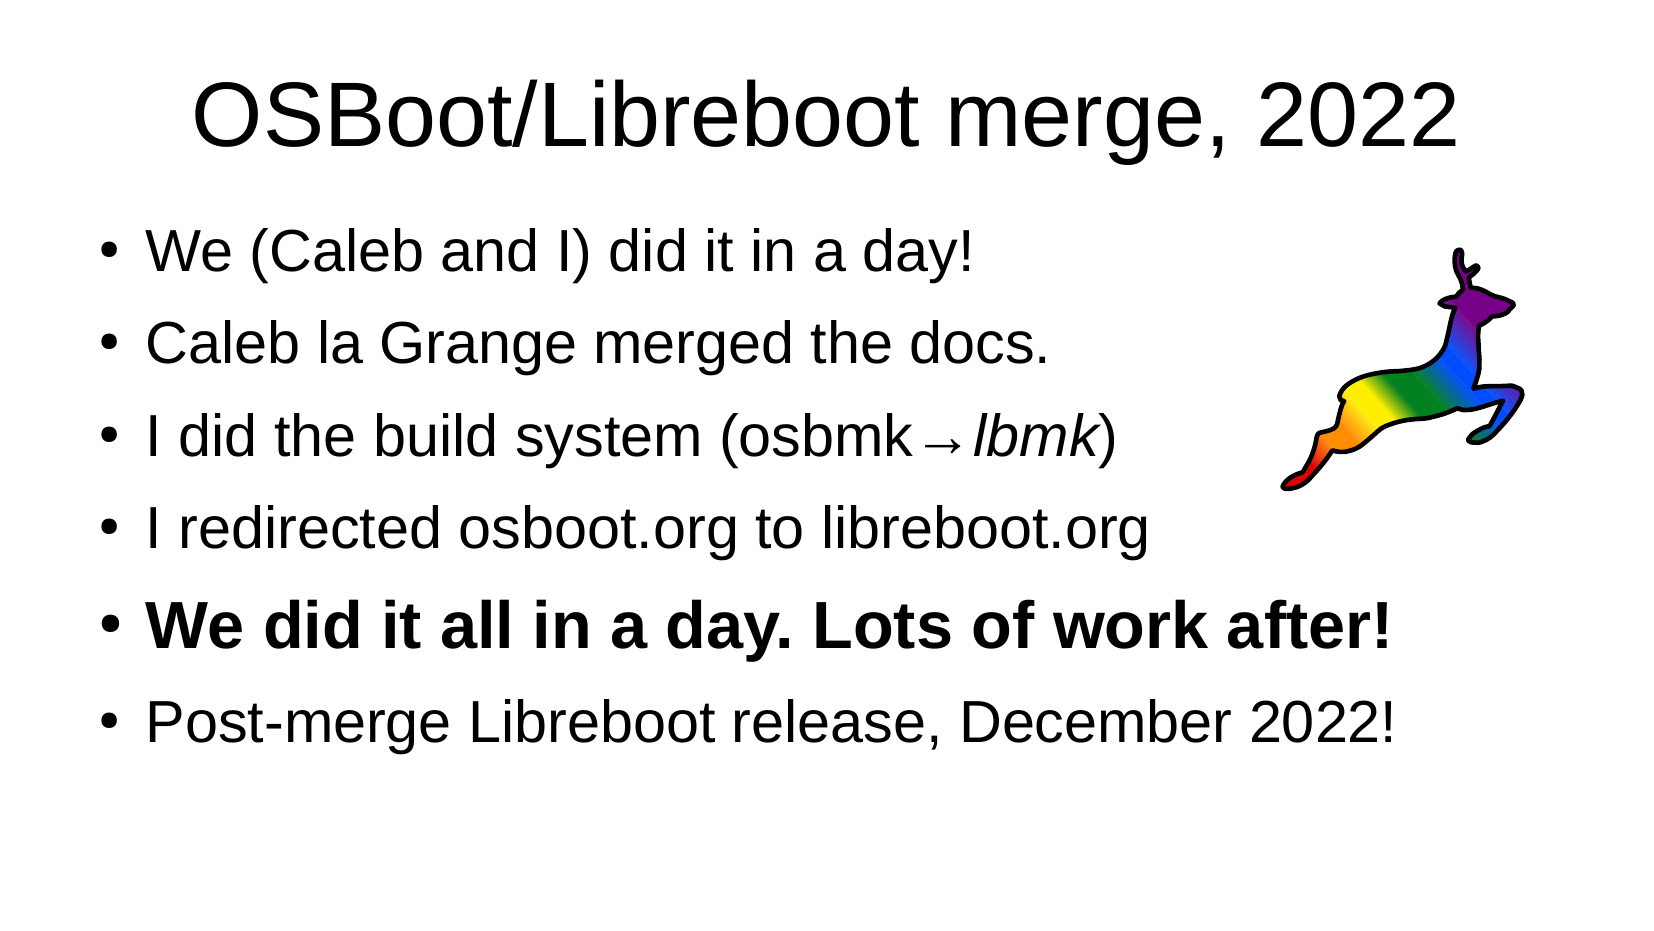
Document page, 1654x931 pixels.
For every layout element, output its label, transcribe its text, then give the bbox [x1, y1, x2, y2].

list We (Caleb and I) did it in a day! Caleb la Grange merged the docs. I did the build system (osbmk→lbmk) I redirected osboot.org to libreboot.org We did it all in a day. Lots of work after! Post-merge Libreboot release, December 2022! [82, 217, 1571, 758]
title OSBoot/Libreboot merge, 2022 [82, 37, 1571, 193]
picture [1269, 236, 1536, 502]
